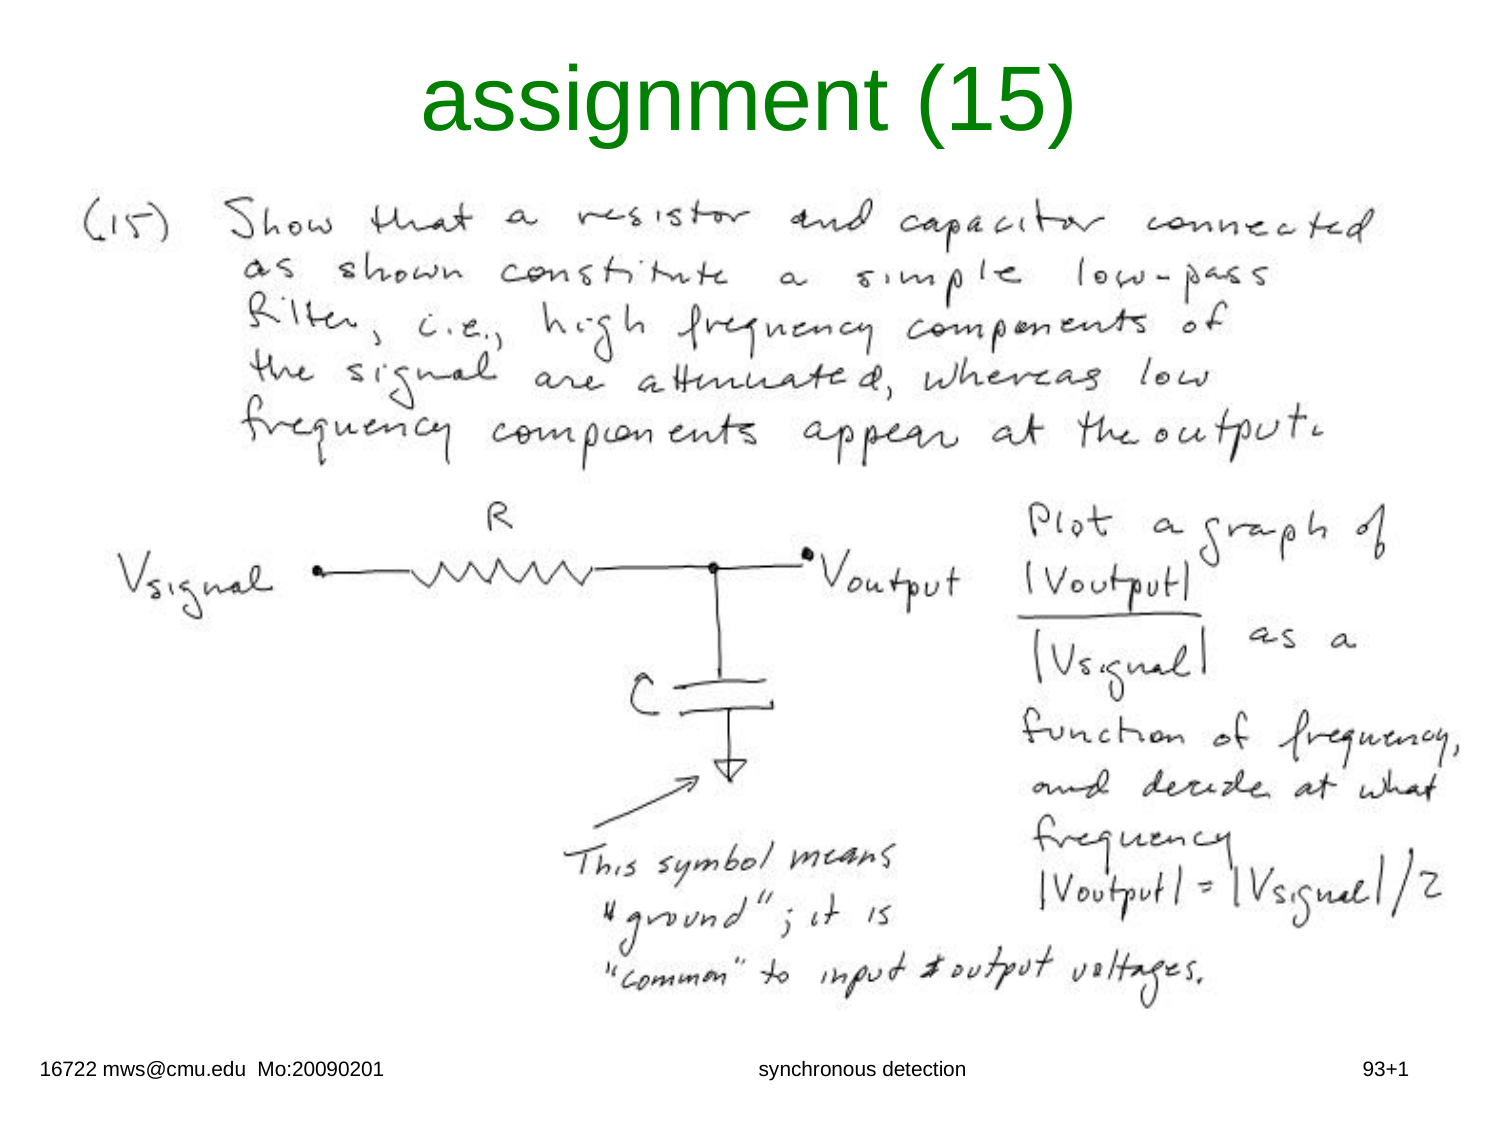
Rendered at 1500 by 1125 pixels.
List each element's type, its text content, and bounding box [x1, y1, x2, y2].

picture [75, 187, 1463, 1013]
title assignment (15) [24, 43, 1474, 155]
